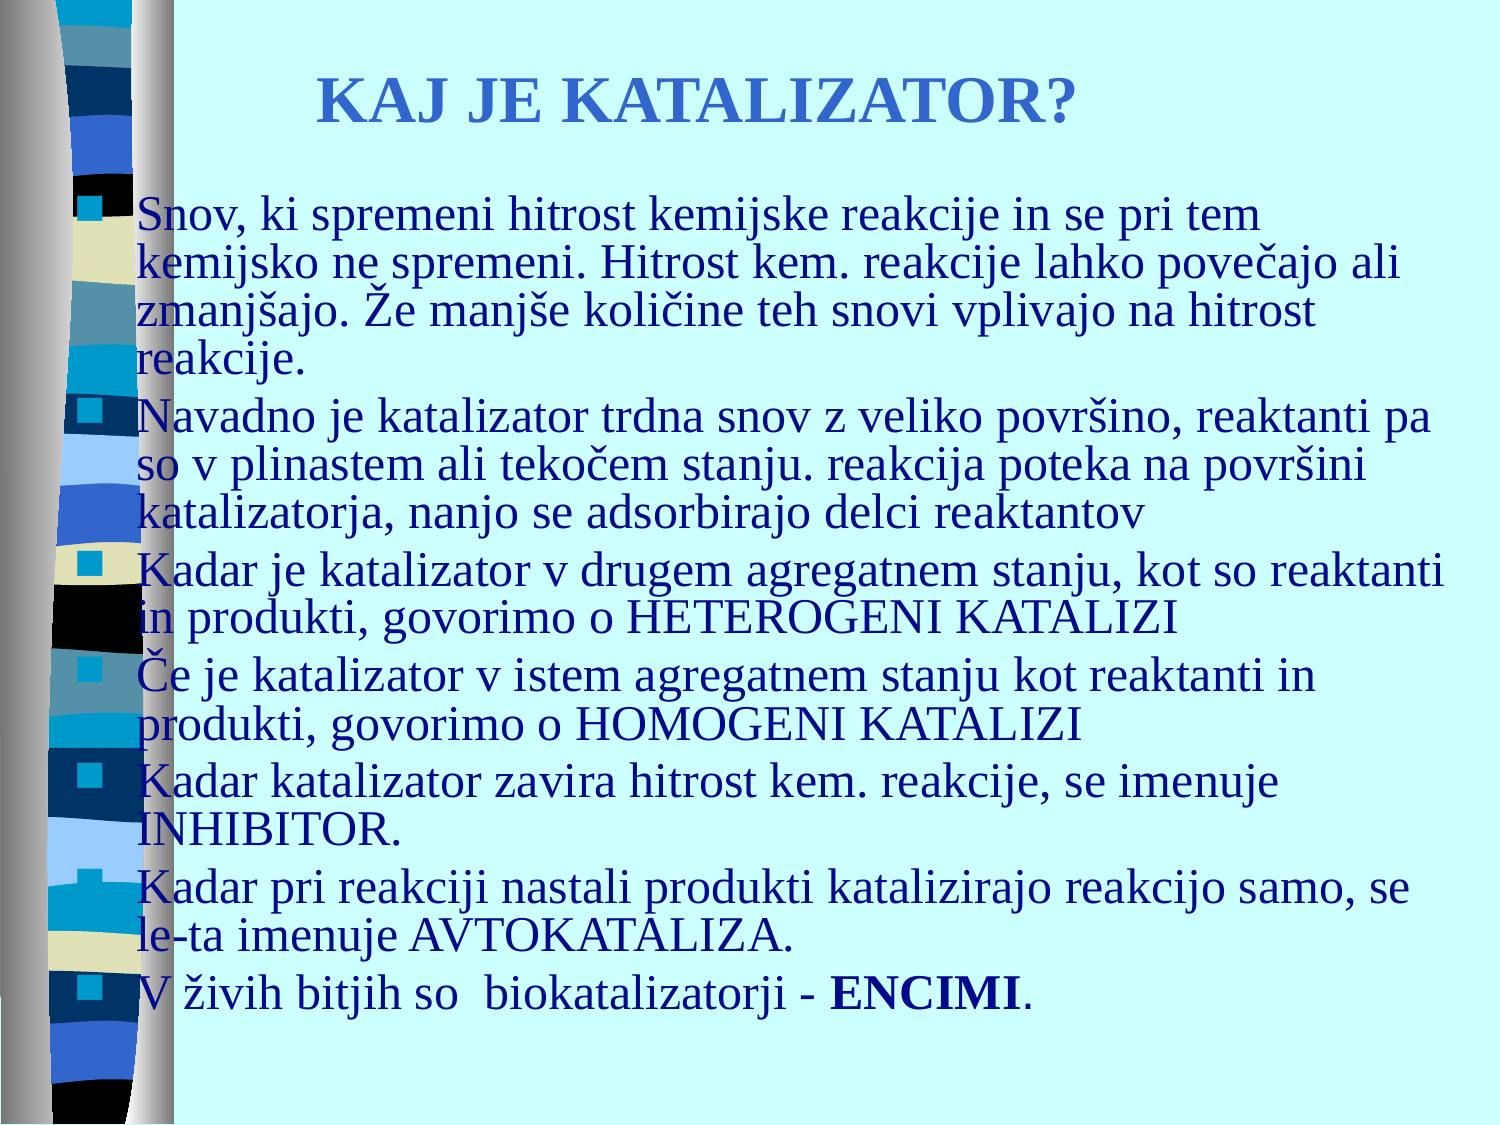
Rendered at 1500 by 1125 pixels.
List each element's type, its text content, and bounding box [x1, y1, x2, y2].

list Snov, ki spremeni hitrost kemijske reakcije in se pri tem kemijsko ne spremeni. Hitrost kem. reakcije lahko povečajo ali zmanjšajo. Že manjše količine teh snovi vplivajo na hitrost reakcije. Navadno je katalizator trdna snov z veliko površino, reaktanti pa so v plinastem ali tekočem stanju. reakcija poteka na površini katalizatorja, nanjo se adsorbirajo delci reaktantov Kadar je katalizator v drugem agregatnem stanju, kot so reaktanti in produkti, govorimo o HETEROGENI KATALIZI Če je katalizator v istem agregatnem stanju kot reaktanti in produkti, govorimo o HOMOGENI KATALIZI Kadar katalizator zavira hitrost kem. reakcije, se imenuje INHIBITOR. Kadar pri reakciji nastali produkti katalizirajo reakcijo samo, se le-ta imenuje AVTOKATALIZA. V živih bitjih so biokatalizatorji - ENCIMI. [64, 184, 1468, 1035]
title KAJ JE KATALIZATOR? [301, 54, 1187, 138]
